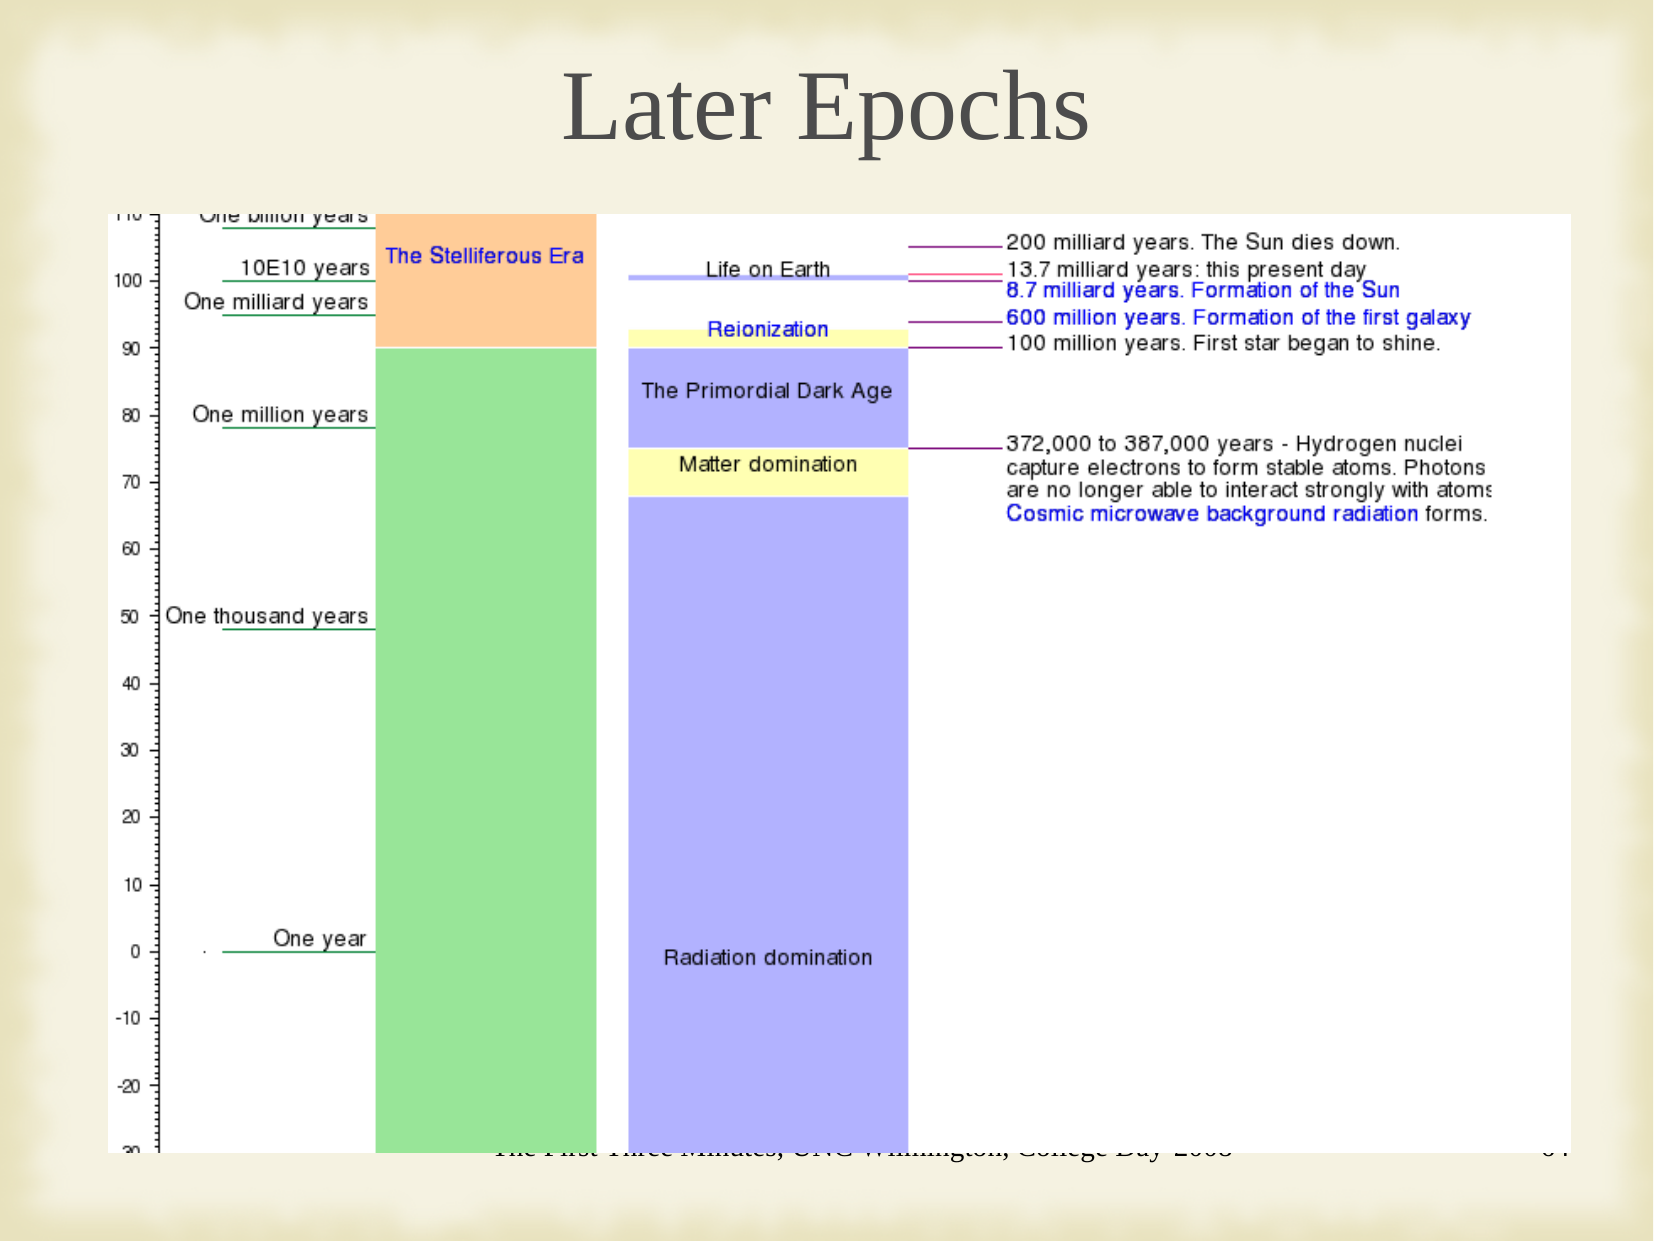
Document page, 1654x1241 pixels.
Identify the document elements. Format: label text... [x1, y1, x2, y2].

title Later Epochs [82, 9, 1571, 202]
picture [0, 0, 1654, 1241]
